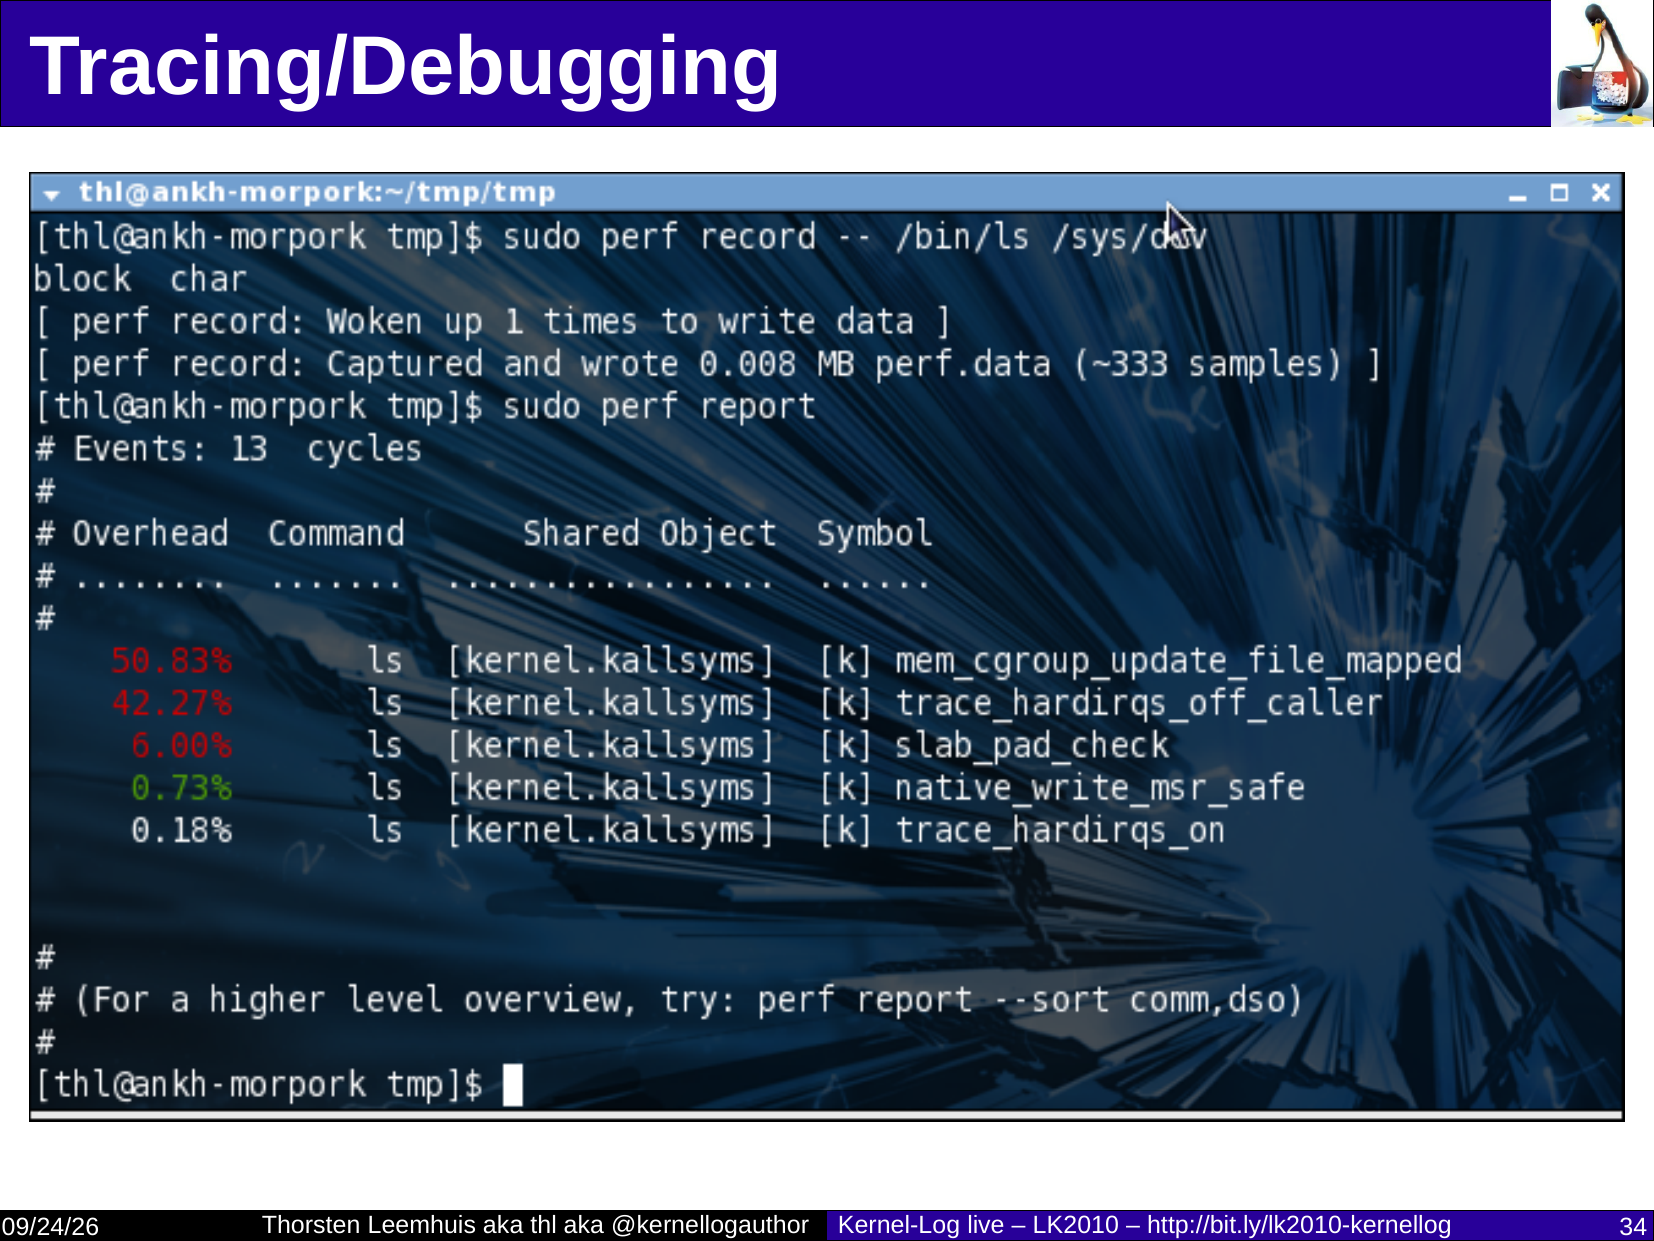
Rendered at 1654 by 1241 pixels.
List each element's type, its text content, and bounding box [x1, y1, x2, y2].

picture [29, 172, 1625, 1123]
picture [1551, 0, 1653, 127]
title Tracing/Debugging [29, 19, 1535, 113]
